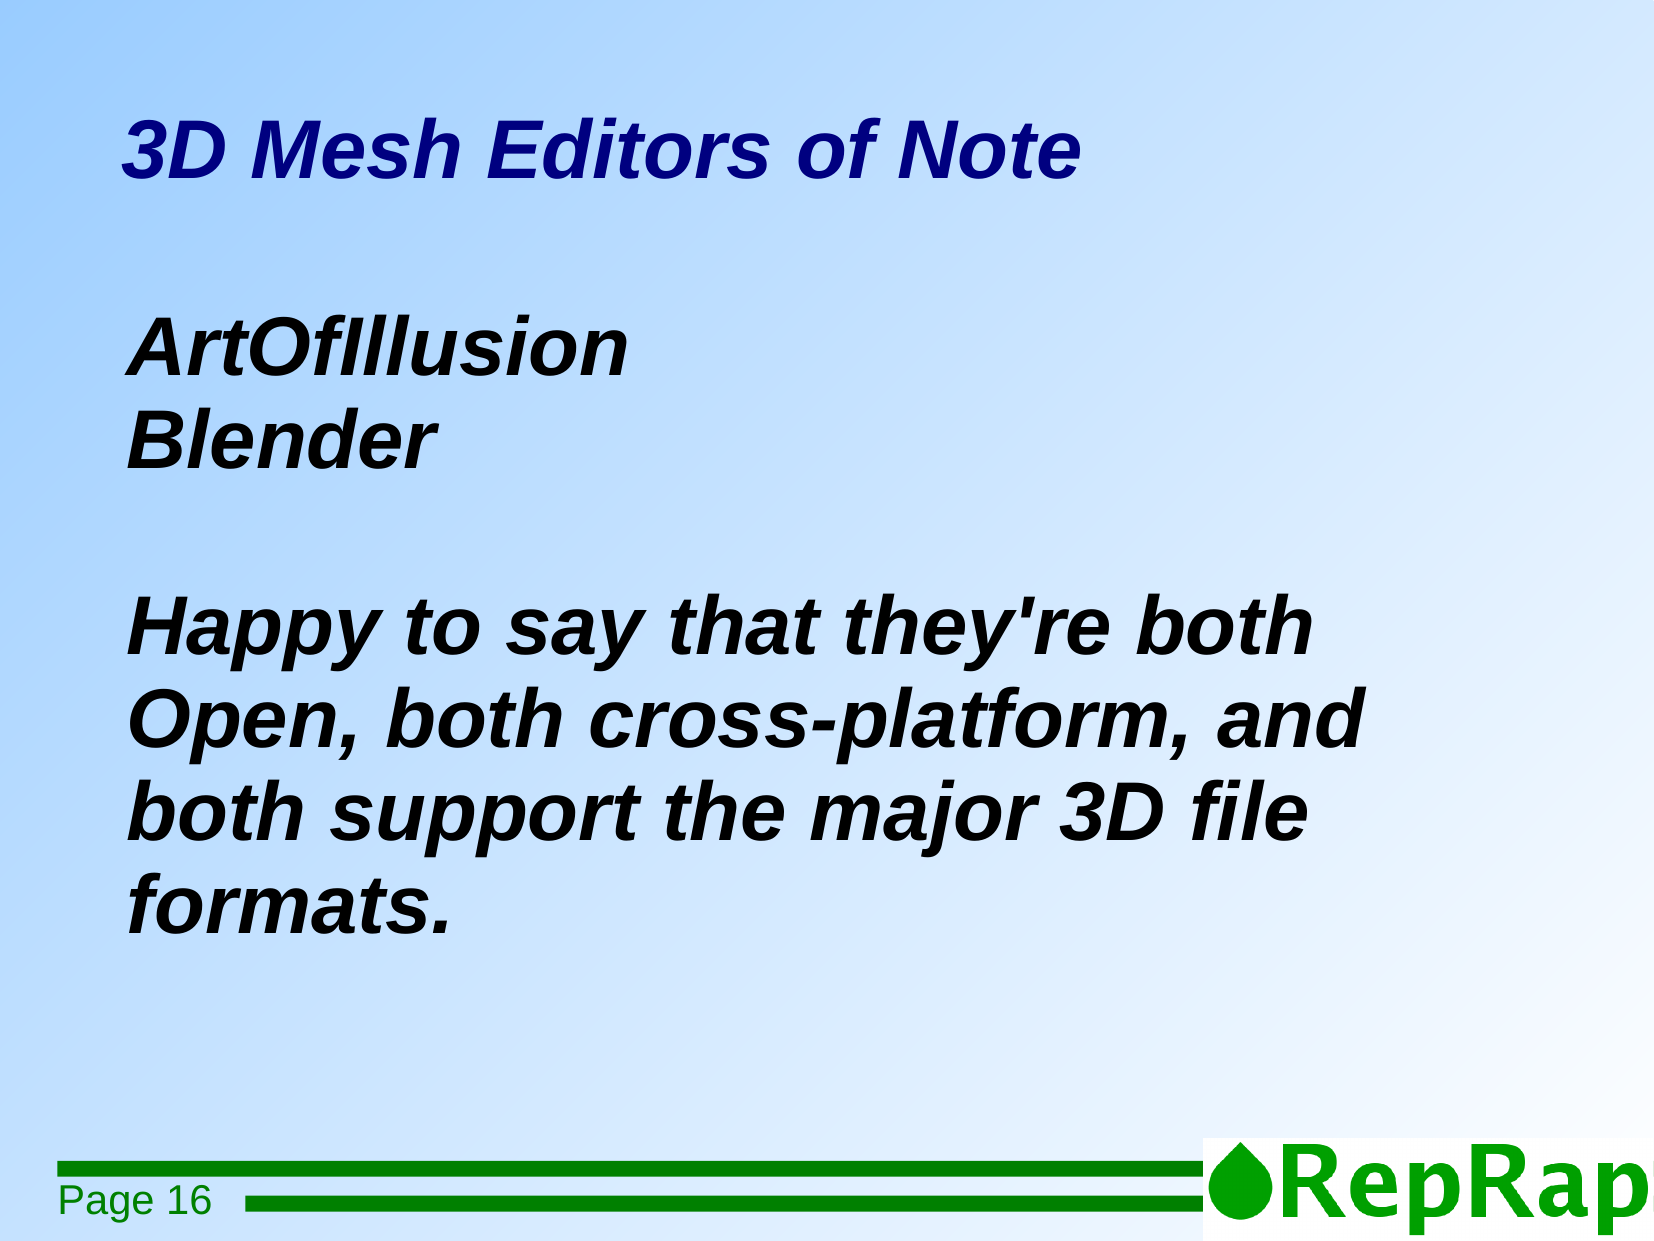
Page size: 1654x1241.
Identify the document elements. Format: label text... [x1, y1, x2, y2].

title 3D Mesh Editors of Note [121, 46, 1534, 254]
text_box ArtOfIllusion Blender Happy to say that they're both Open, both cross-platform, and both support the major 3D file formats. [126, 272, 1543, 1072]
picture [1203, 1138, 1654, 1241]
